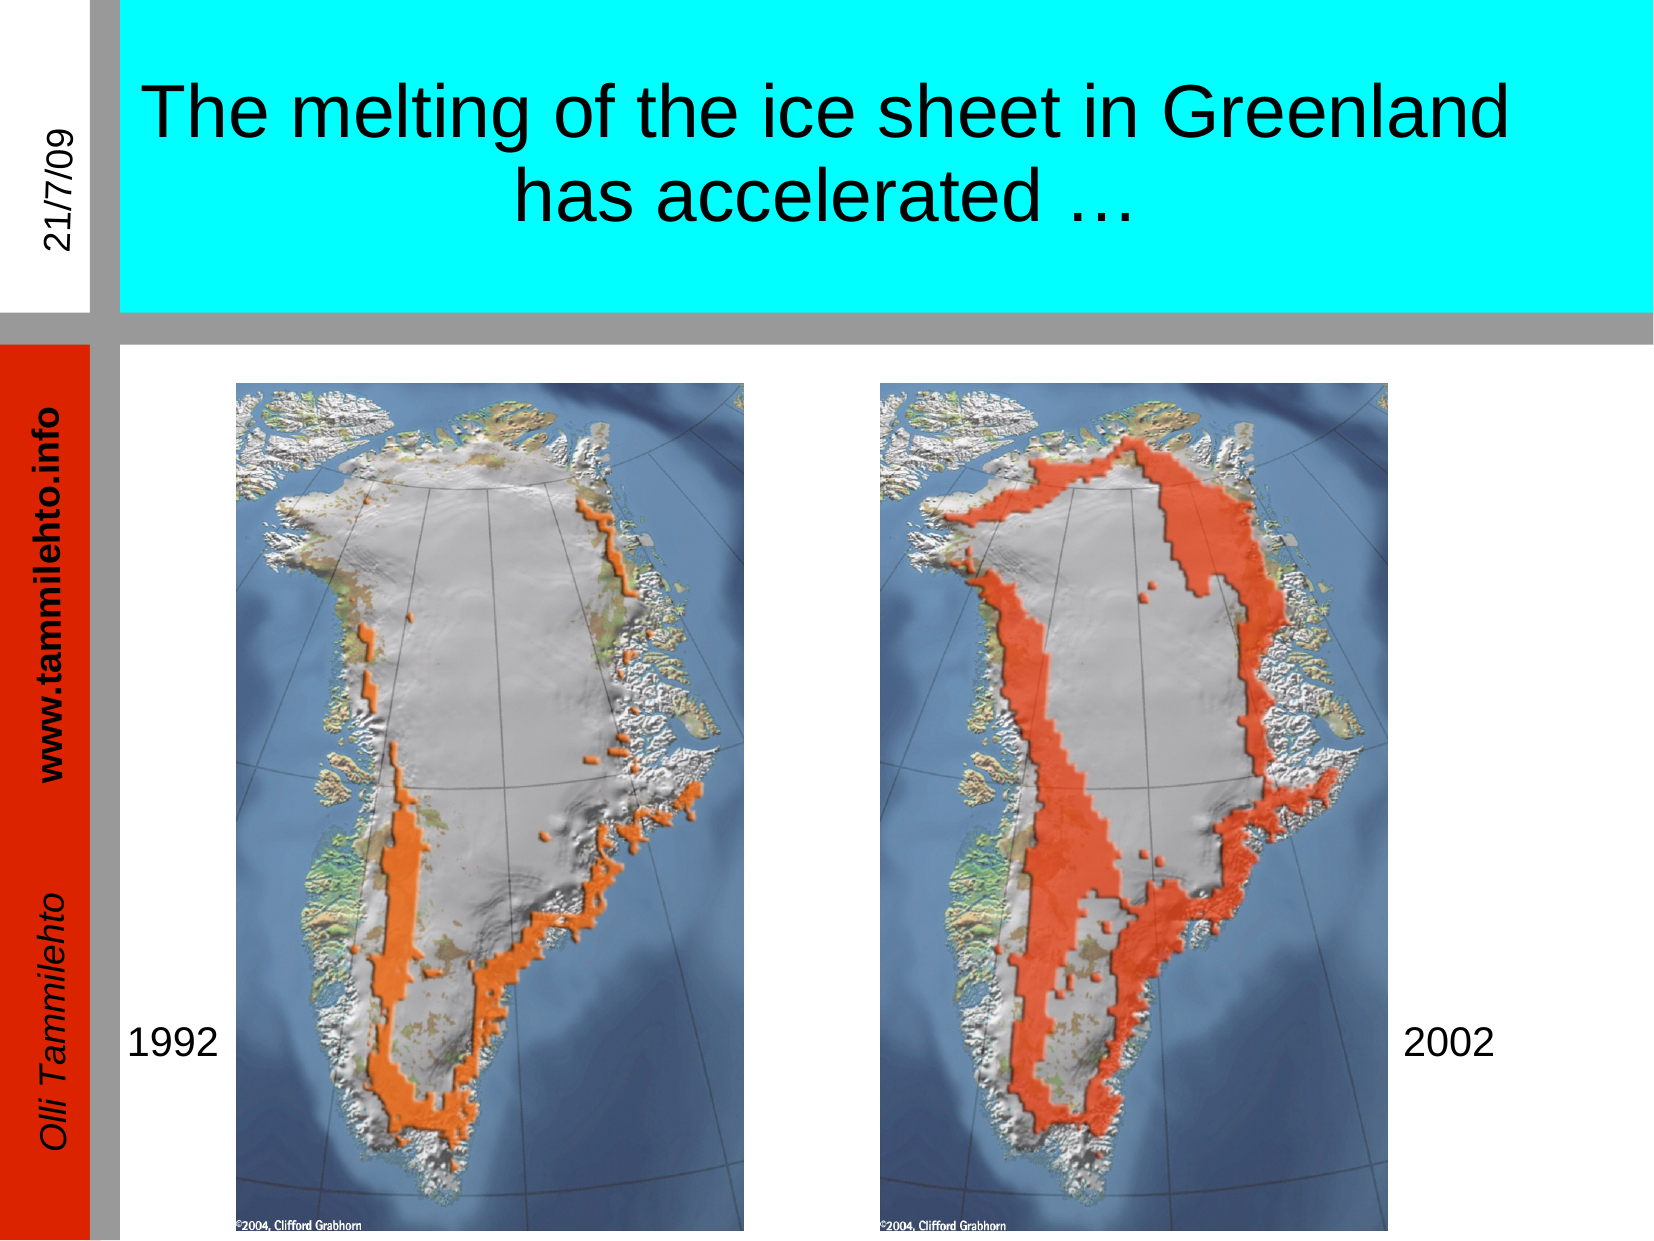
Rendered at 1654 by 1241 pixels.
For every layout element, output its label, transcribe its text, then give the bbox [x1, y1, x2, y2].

text_box 1992 [112, 1010, 234, 1073]
picture [236, 383, 744, 1231]
title The melting of the ice sheet in Greenland has accelerated … [82, 49, 1571, 257]
picture [880, 383, 1388, 1231]
text_box 2002 [1388, 1010, 1510, 1073]
